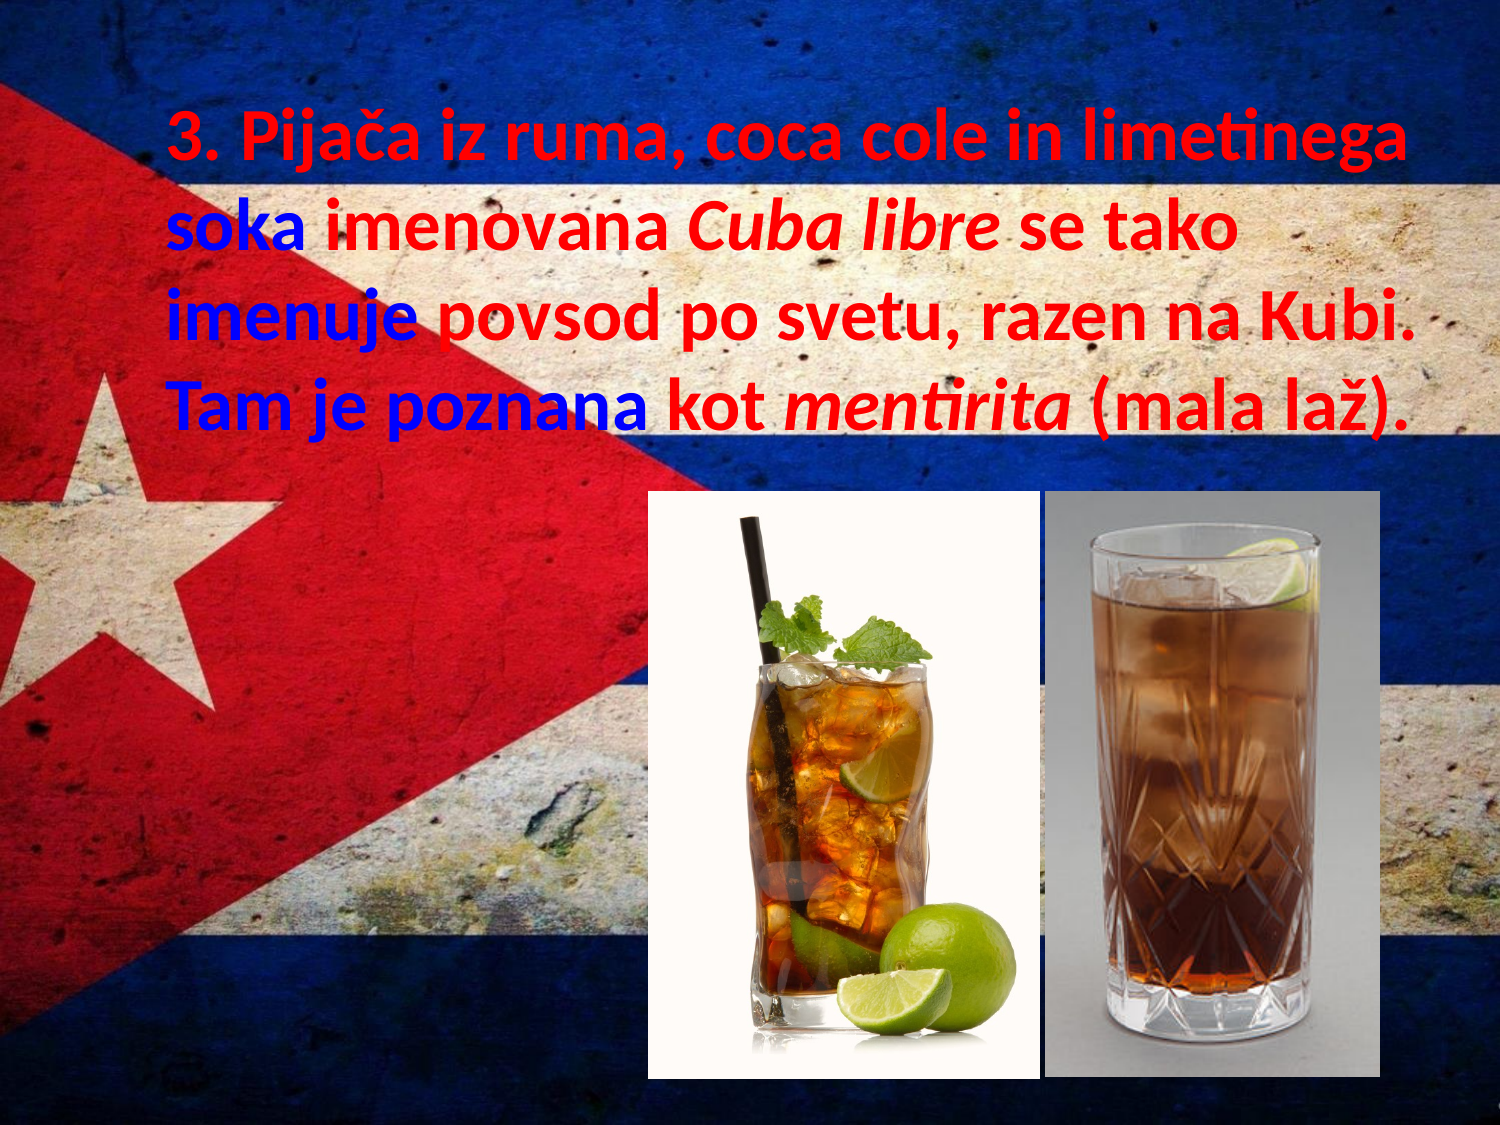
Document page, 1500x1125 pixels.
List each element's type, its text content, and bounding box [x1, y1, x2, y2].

picture [0, 0, 1500, 1125]
list 3. Pijača iz ruma, coca cole in limetinega soka imenovana Cuba libre se tako imenuje povsod po svetu, razen na Kubi. Tam je poznana kot mentirita (mala laž). [150, 78, 1500, 508]
